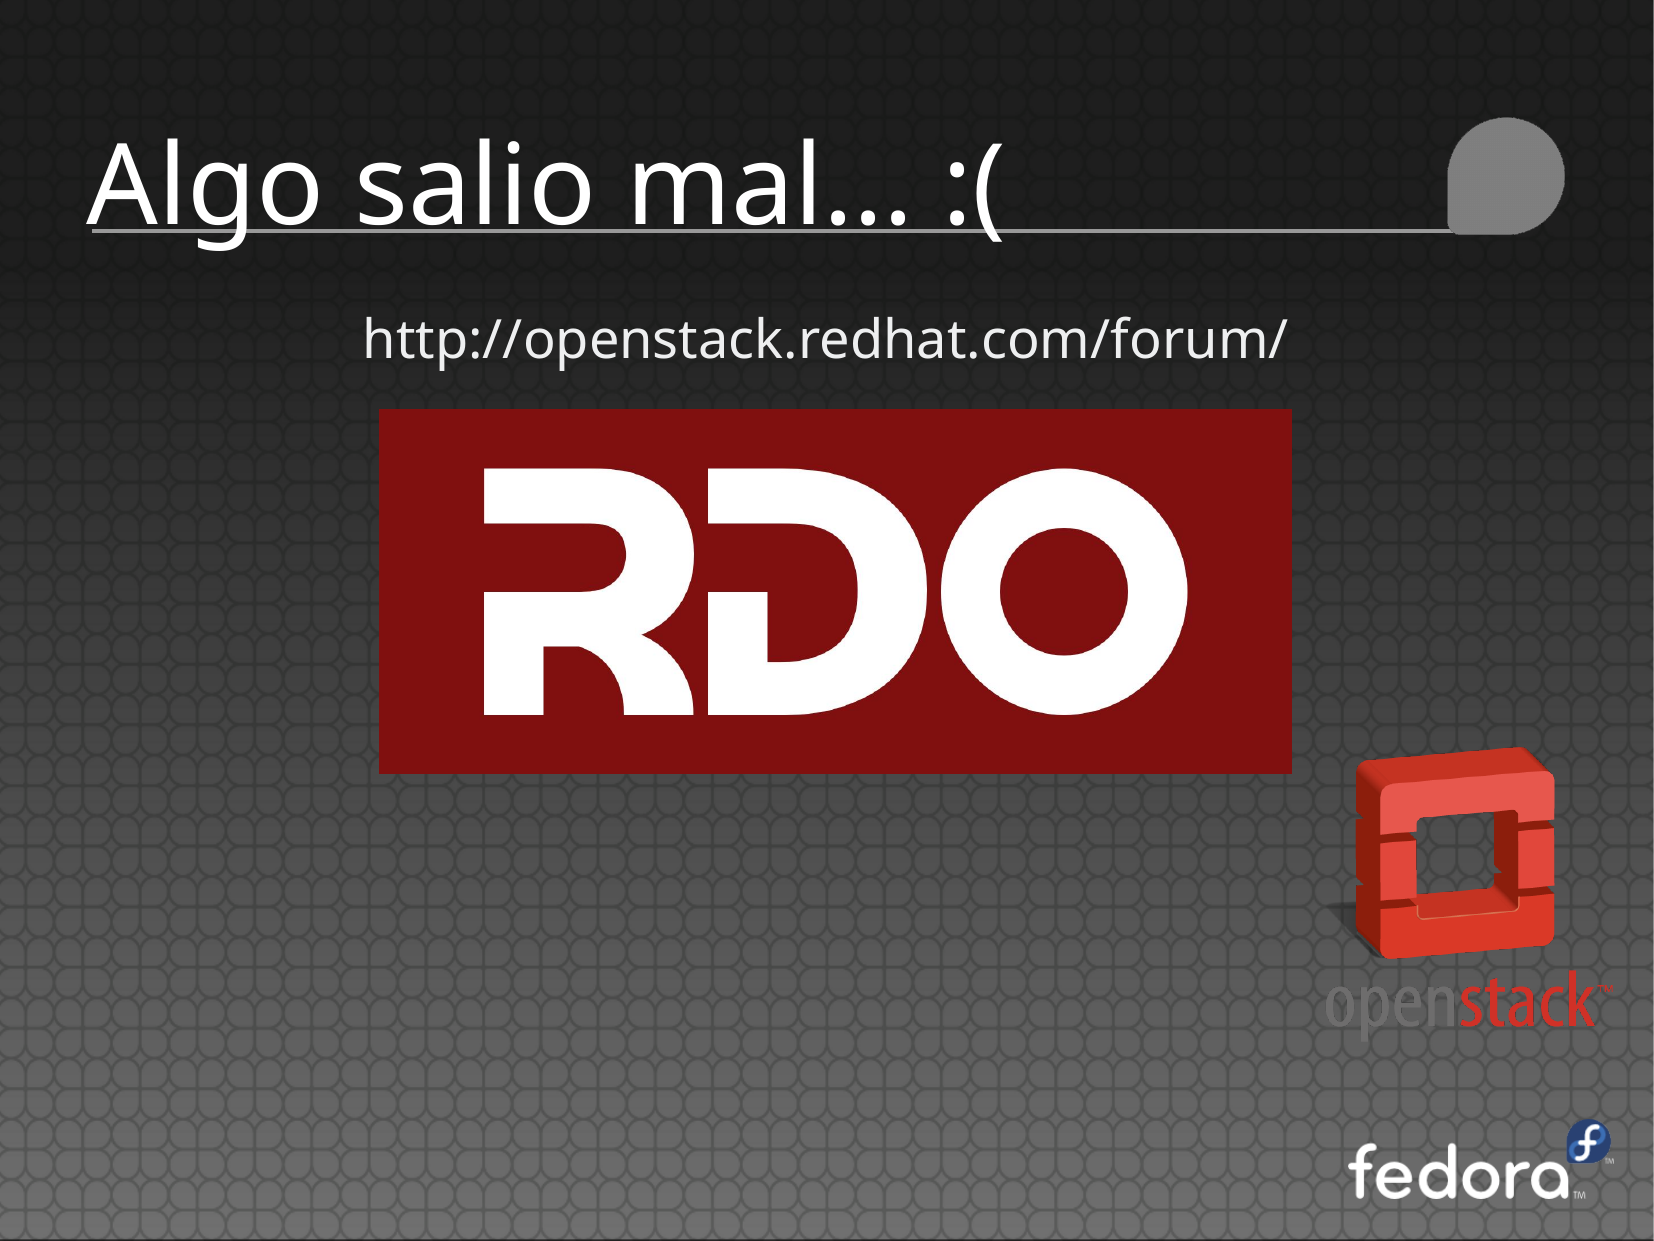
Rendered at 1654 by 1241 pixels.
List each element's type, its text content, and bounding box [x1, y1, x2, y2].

title Algo salio mal... :( [86, 112, 1576, 249]
list http://openstack.redhat.com/forum/ [46, 300, 1536, 1105]
picture [0, 0, 1654, 1241]
